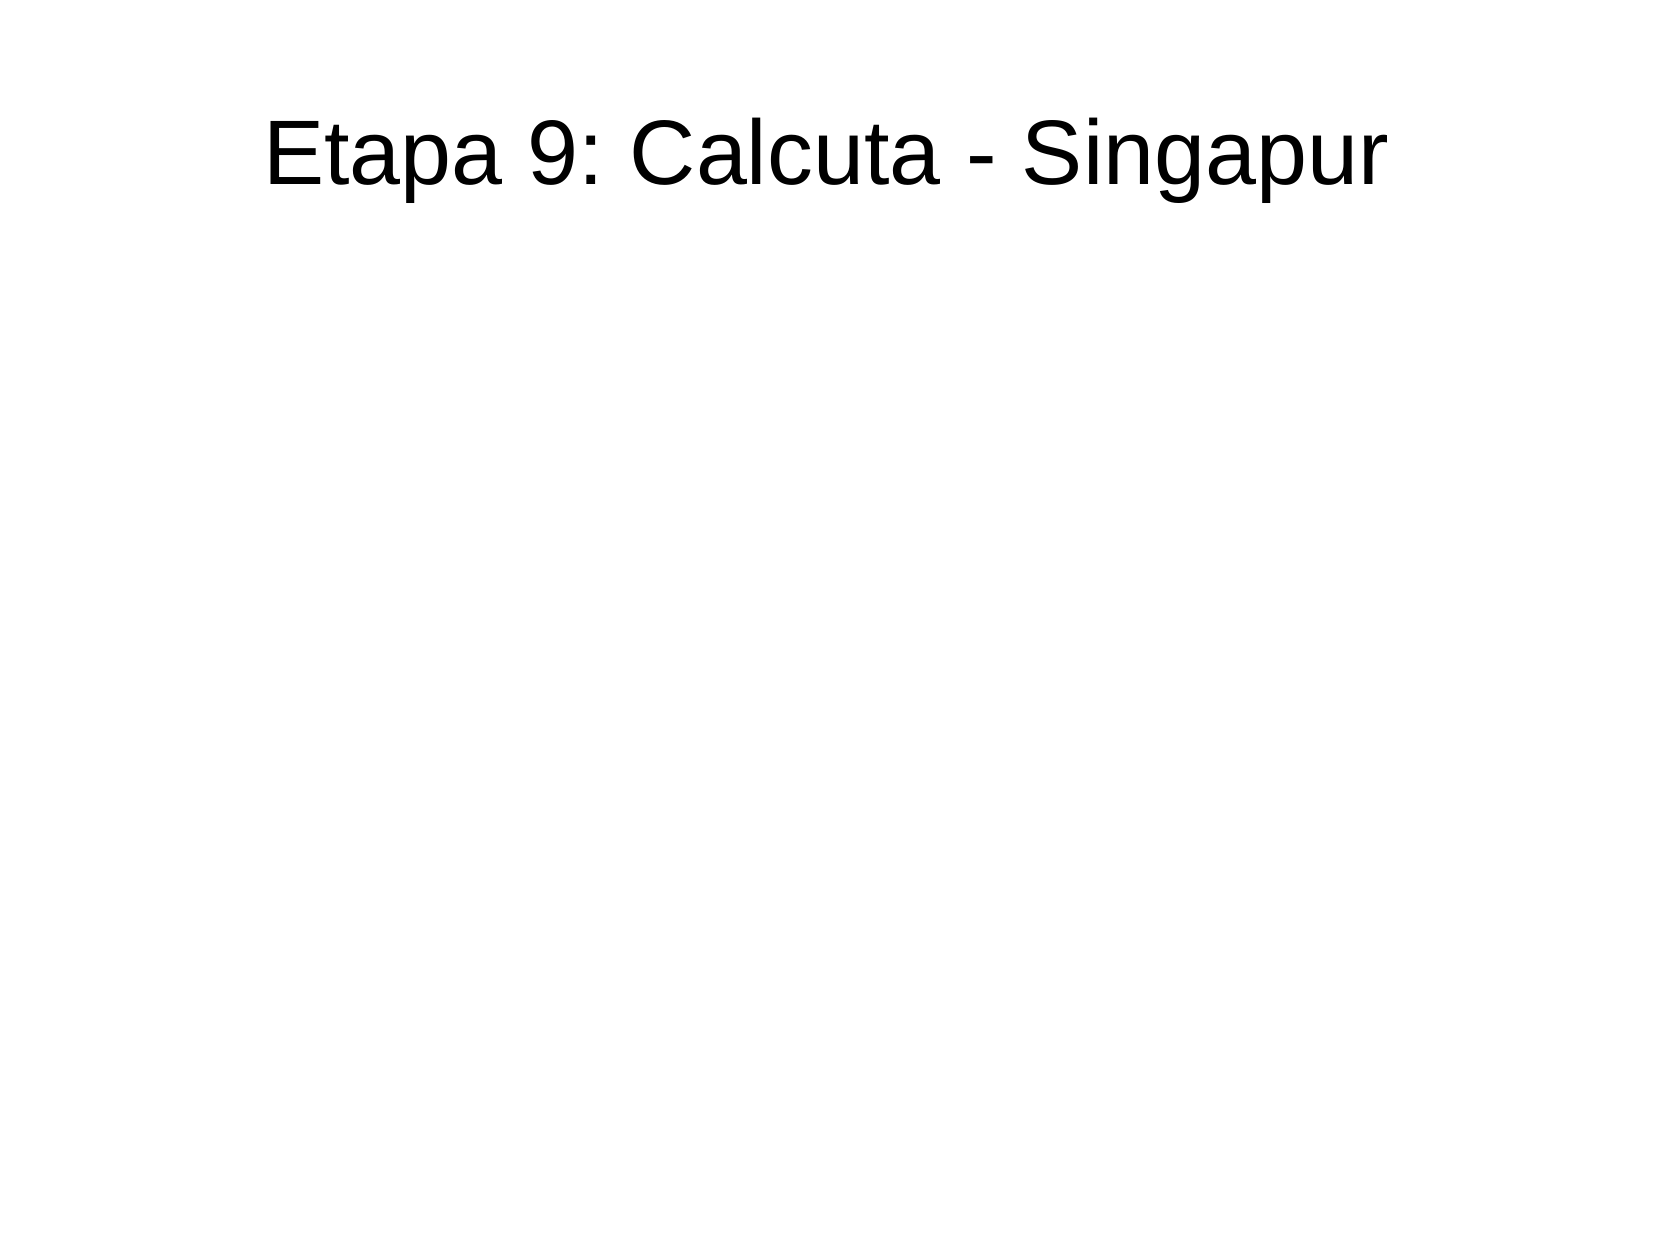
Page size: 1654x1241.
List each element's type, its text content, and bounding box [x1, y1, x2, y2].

title Etapa 9: Calcuta - Singapur [82, 49, 1571, 257]
